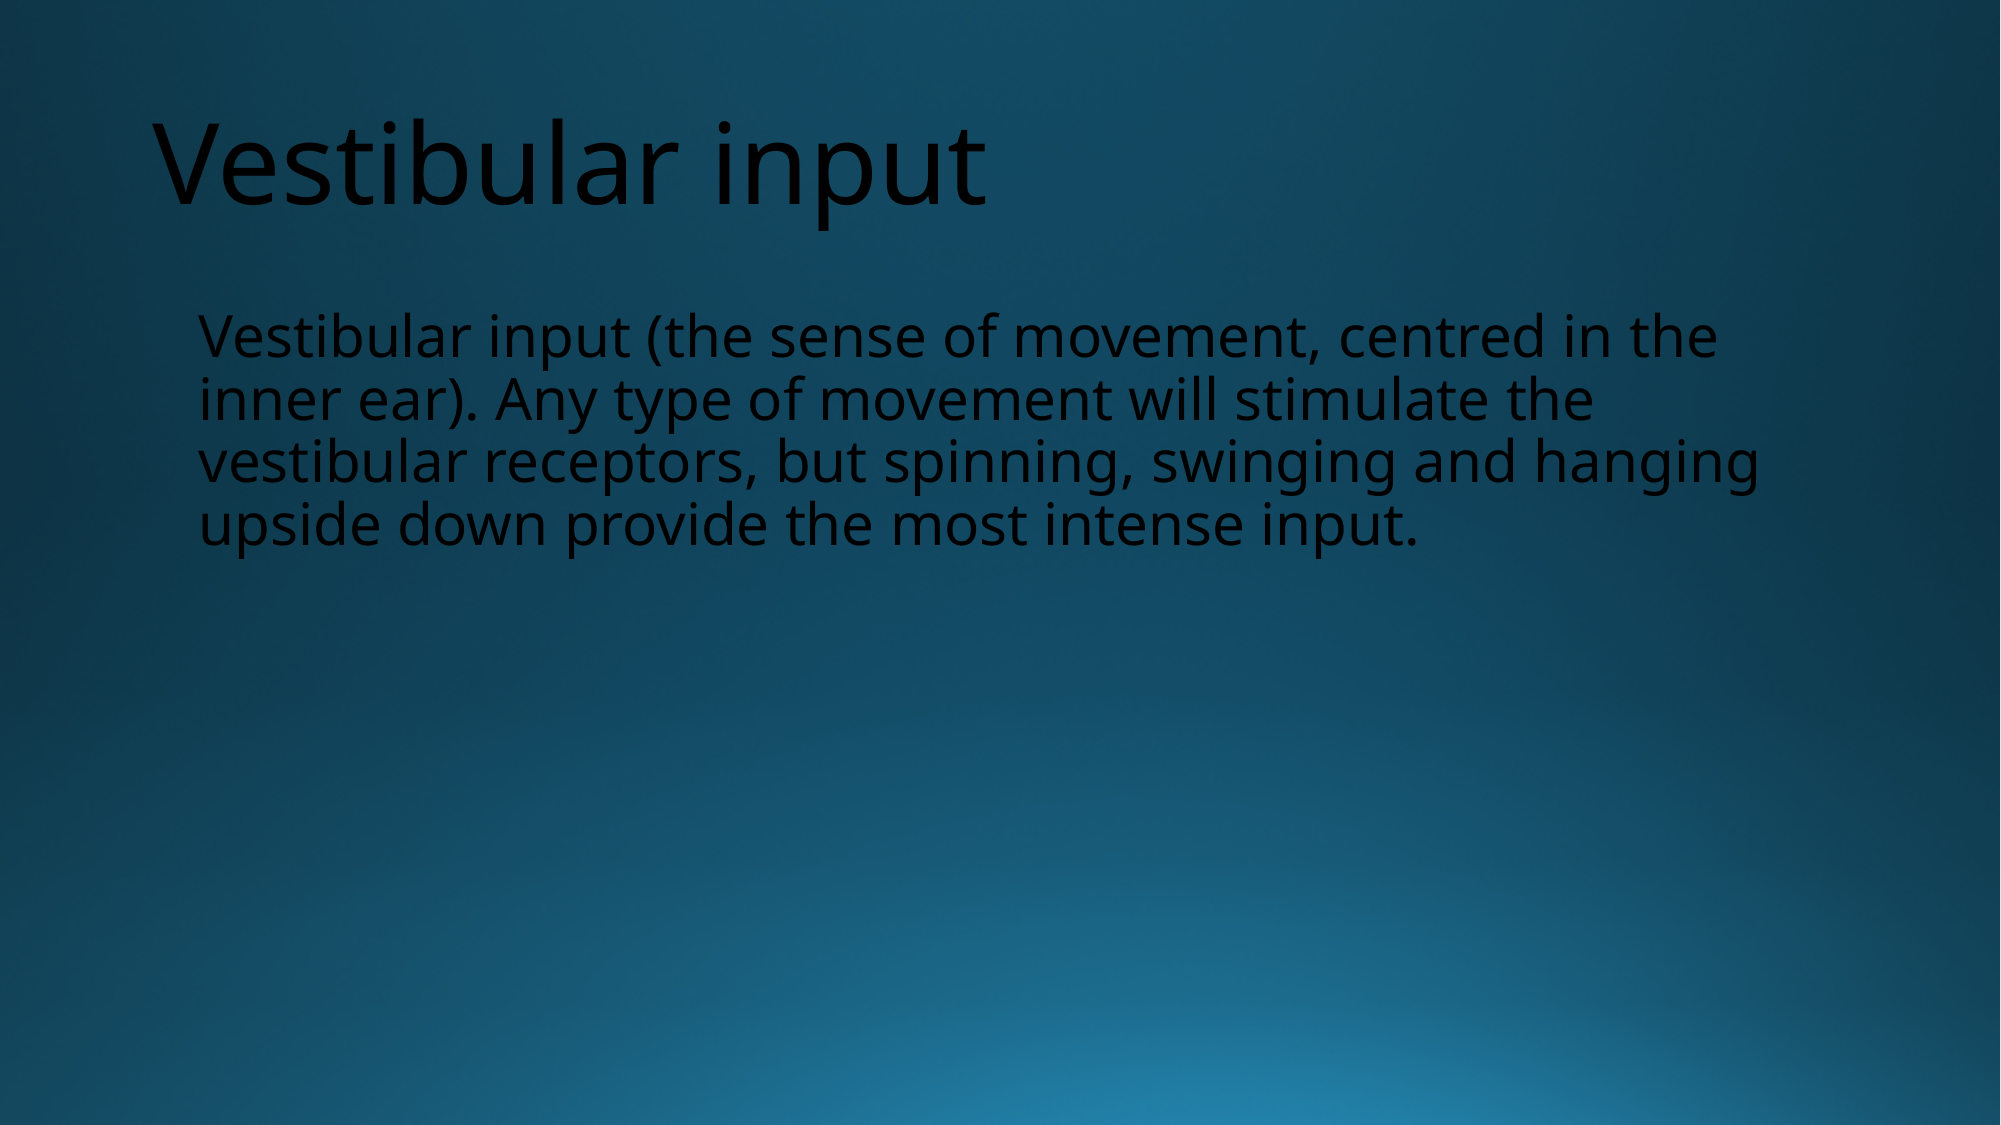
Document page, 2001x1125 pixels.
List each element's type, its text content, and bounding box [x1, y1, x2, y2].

list Vestibular input (the sense of movement, centred in the inner ear). Any type of movement will stimulate the vestibular receptors, but spinning, swinging and hanging upside down provide the most intense input. [183, 299, 1863, 1014]
title Vestibular input [137, 59, 1863, 278]
